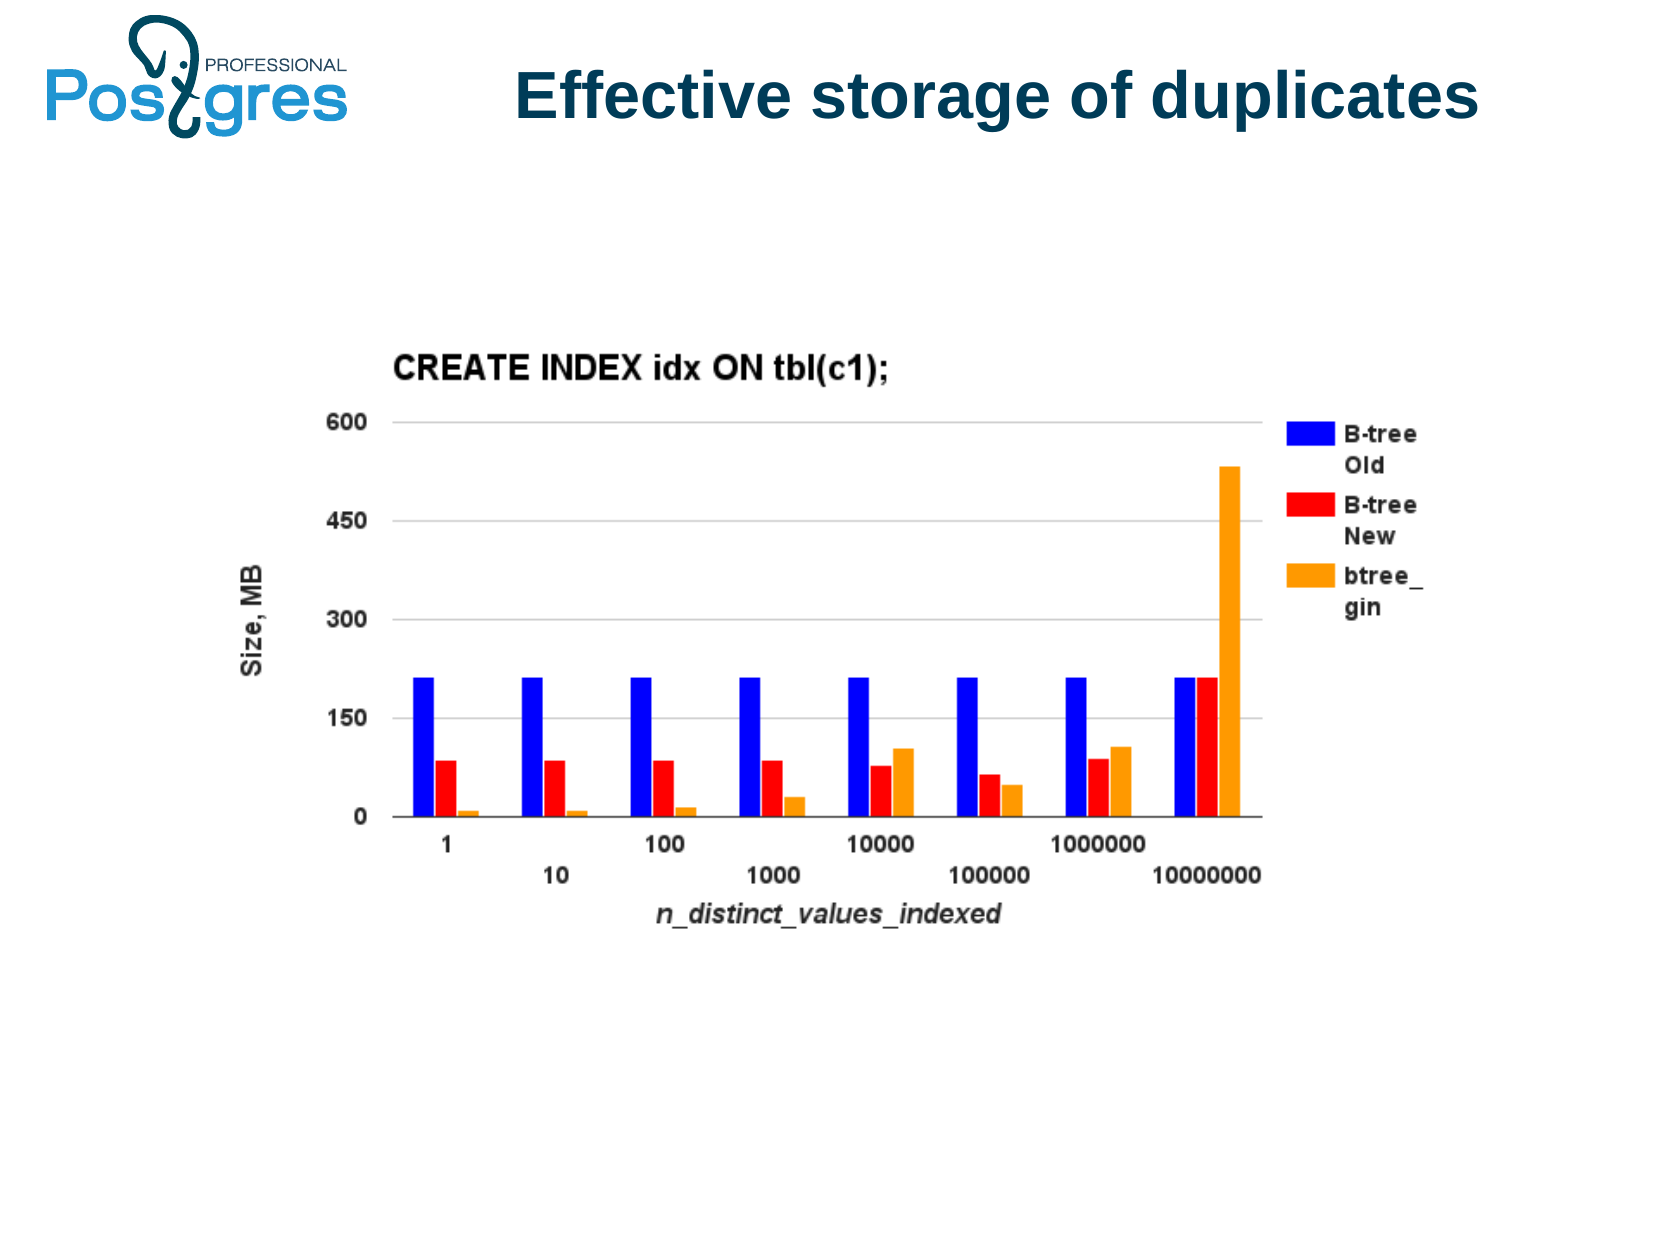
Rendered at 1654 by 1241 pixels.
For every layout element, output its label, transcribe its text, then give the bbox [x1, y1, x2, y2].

picture [177, 299, 1477, 941]
title Effective storage of duplicates [389, 49, 1607, 142]
